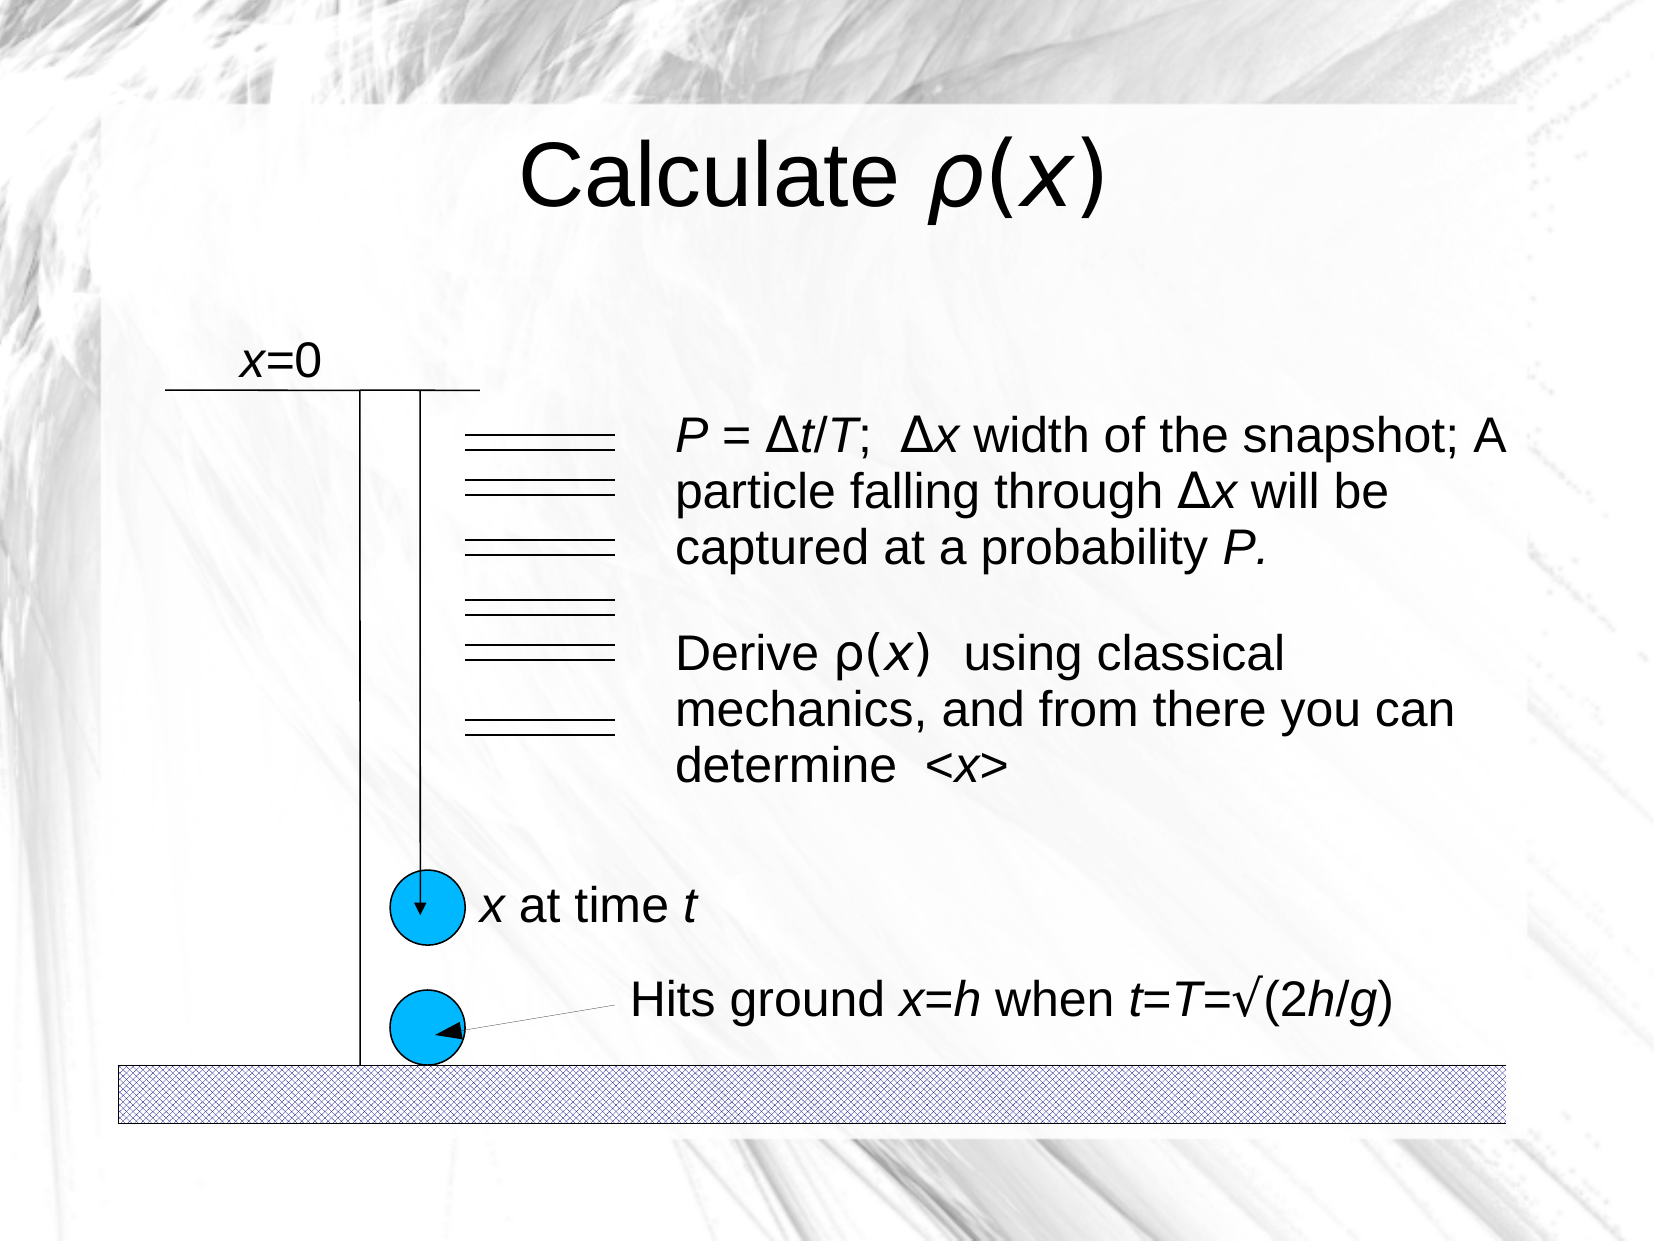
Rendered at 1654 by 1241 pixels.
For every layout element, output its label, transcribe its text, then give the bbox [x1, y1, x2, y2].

text_box Derive ρ(x) using classical mechanics, and from there you can determine <x> [675, 622, 1516, 793]
title Calculate ρ(x) [118, 88, 1536, 257]
text_box x=0 [240, 329, 391, 386]
text_box P = Δt/T; Δx width of the snapshot; A particle falling through Δx will be captured at a probability P. [675, 404, 1516, 578]
text_box Hits ground x=h when t=T=√(2h/g) [615, 964, 1456, 1036]
text_box x at time t [479, 874, 736, 930]
text_box [390, 870, 466, 946]
text_box [390, 990, 466, 1066]
picture [0, 0, 1654, 1241]
